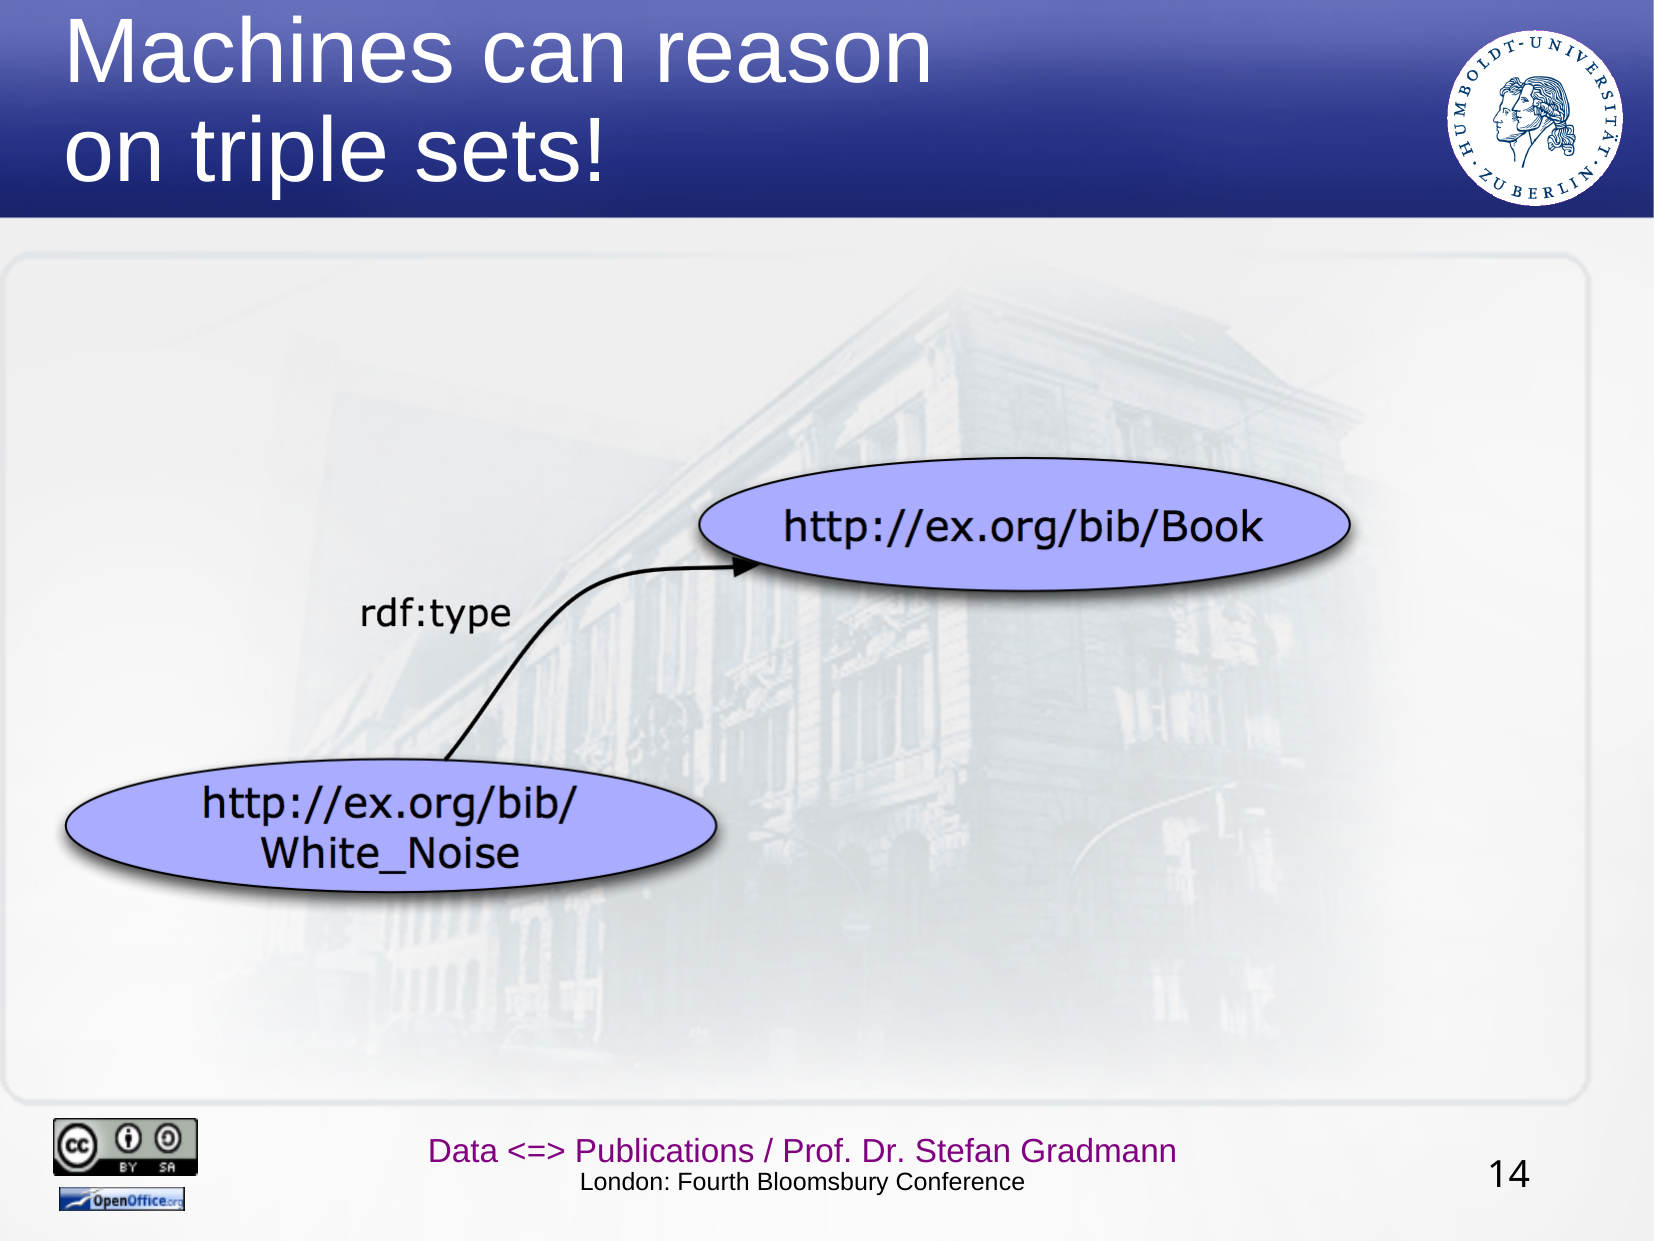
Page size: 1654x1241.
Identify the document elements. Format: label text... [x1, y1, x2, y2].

picture [0, 0, 1654, 1241]
title Machines can reason on triple sets! [63, 0, 1548, 205]
